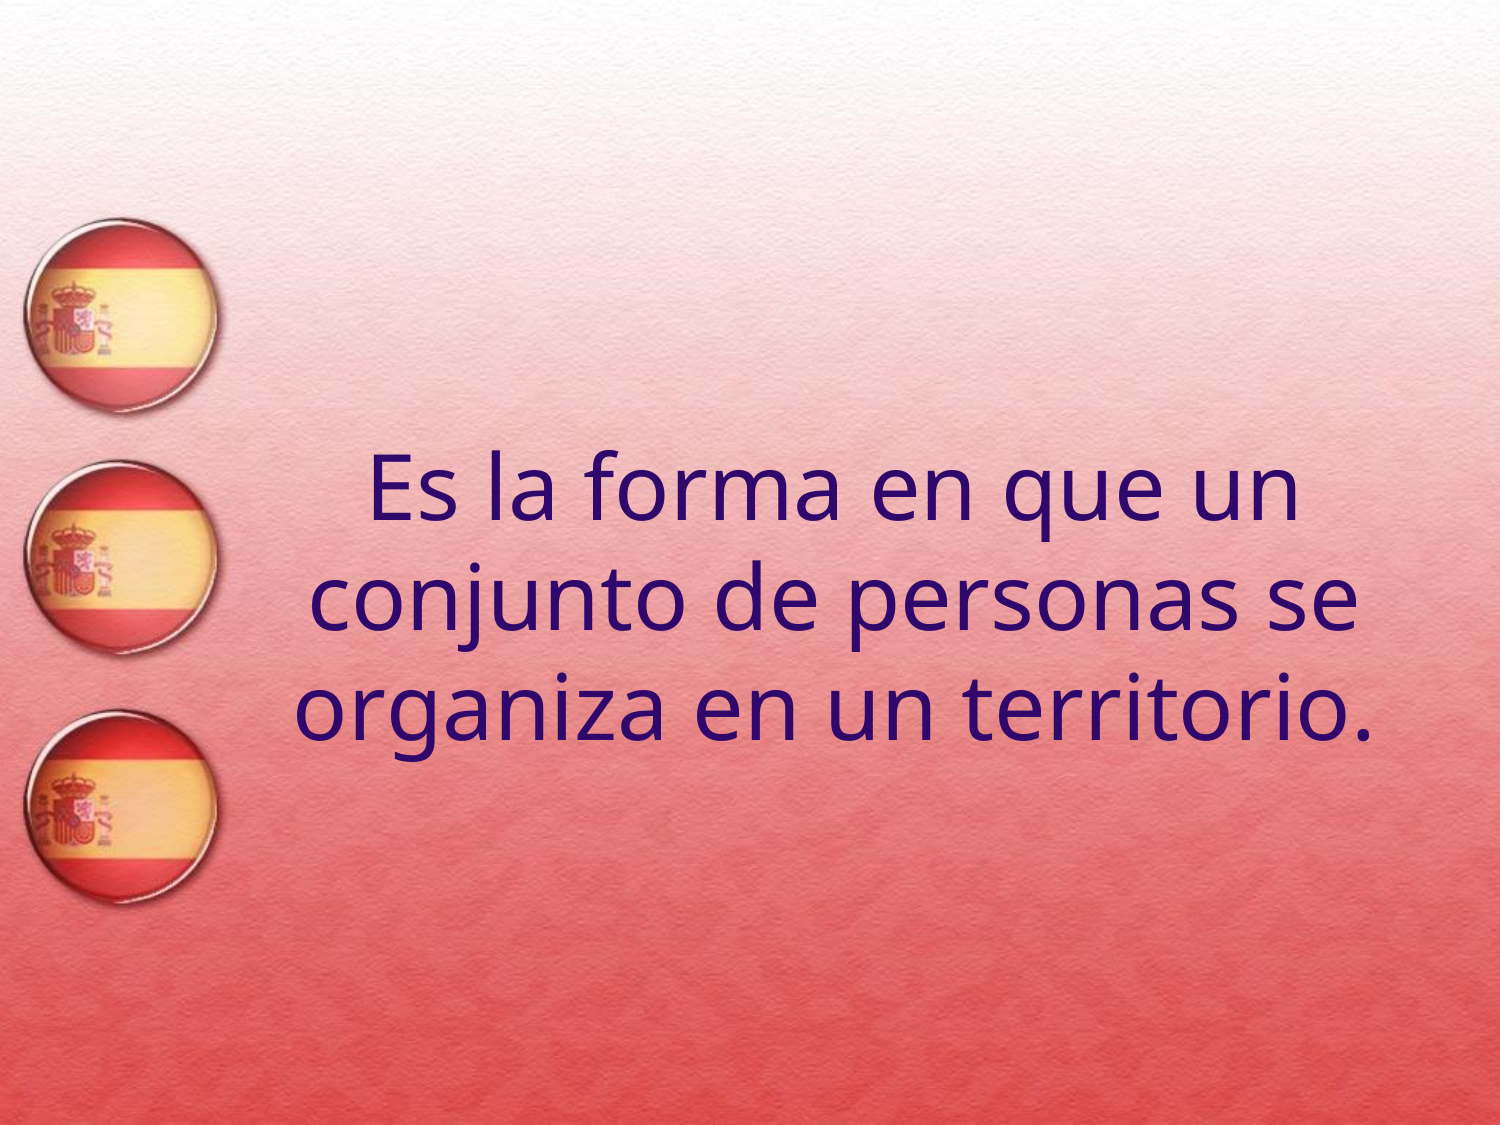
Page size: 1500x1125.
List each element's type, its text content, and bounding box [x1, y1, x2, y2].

picture [0, 0, 1500, 1125]
text_box Es la forma en que un conjunto de personas se organiza en un territorio. [197, 421, 1473, 995]
